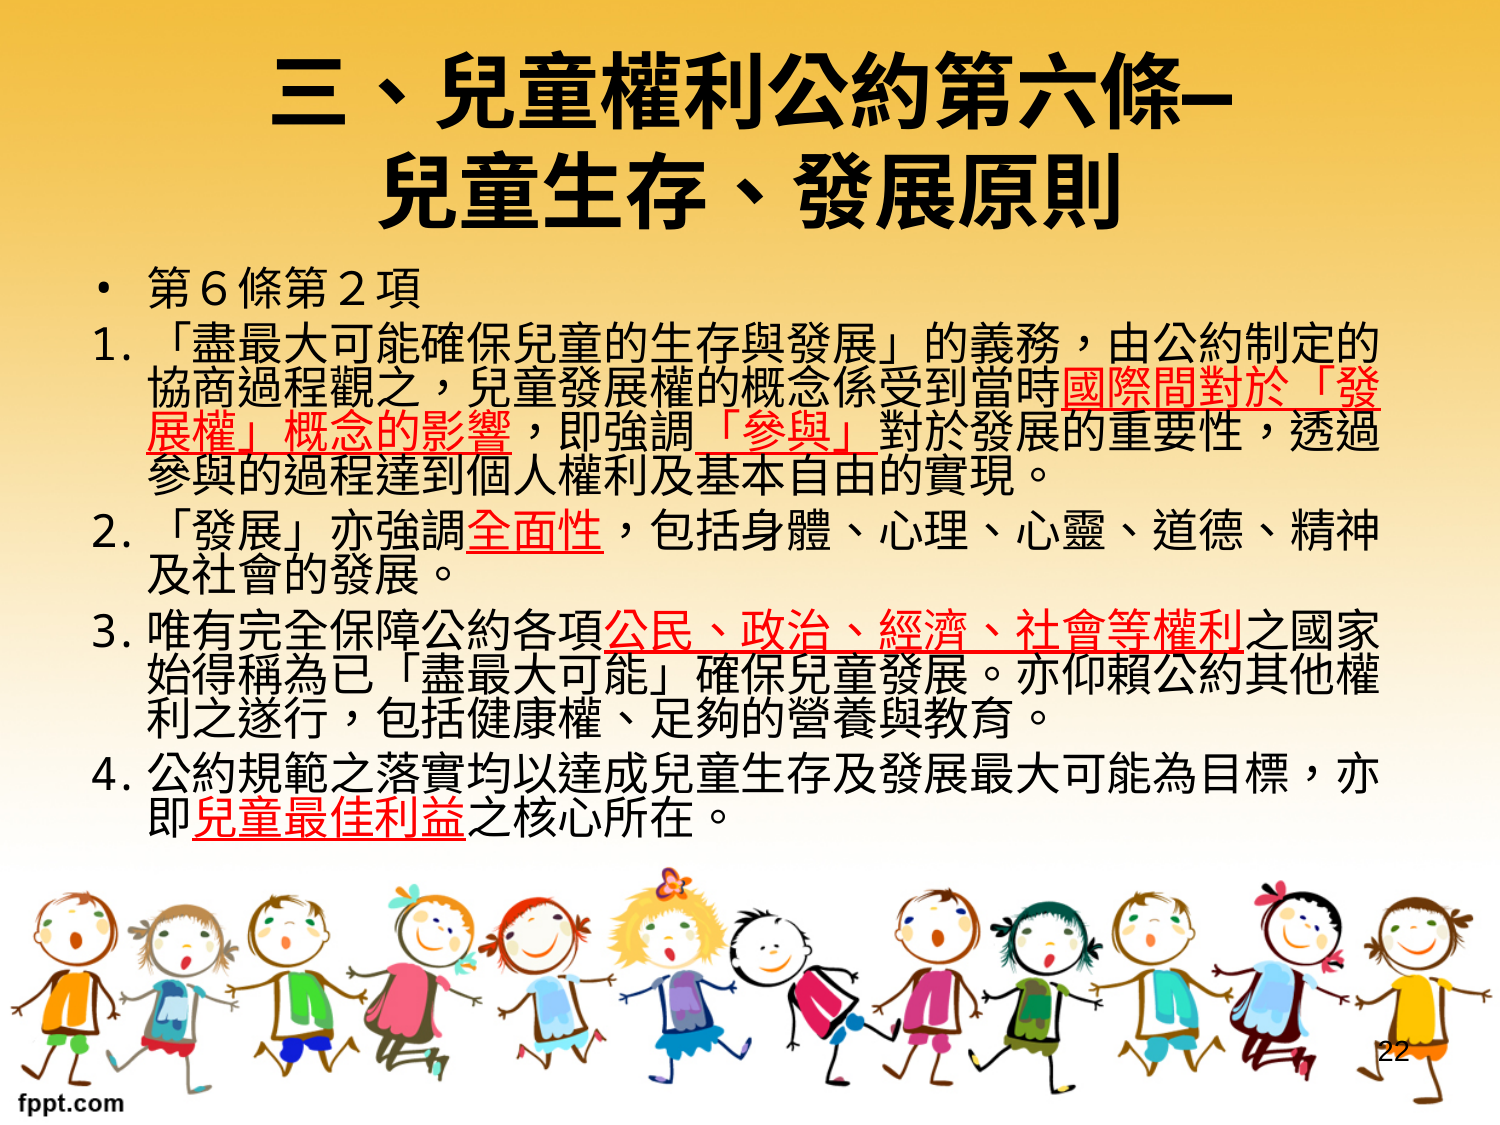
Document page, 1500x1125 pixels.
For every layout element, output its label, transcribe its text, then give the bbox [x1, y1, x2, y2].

list 第６條第２項 「盡最大可能確保兒童的生存與發展」的義務，由公約制定的協商過程觀之，兒童發展權的概念係受到當時國際間對於「發展權」概念的影響，即強調「參與」對於發展的重要性，透過參與的過程達到個人權利及基本自由的實現。 「發展」亦強調全面性，包括身體、心理、心靈、道德、精神及社會的發展。 唯有完全保障公約各項公民、政治、經濟、社會等權利之國家始得稱為已「盡最大可能」確保兒童發展。亦仰賴公約其他權利之遂行，包括健康權、足夠的營養與教育。 公約規範之落實均以達成兒童生存及發展最大可能為目標，亦即兒童最佳利益之核心所在。 [75, 262, 1426, 1005]
text_box <編號> [1074, 1024, 1426, 1103]
picture [0, 0, 1500, 1125]
title 三、兒童權利公約第六條— 兒童生存、發展原則 [75, 45, 1426, 233]
